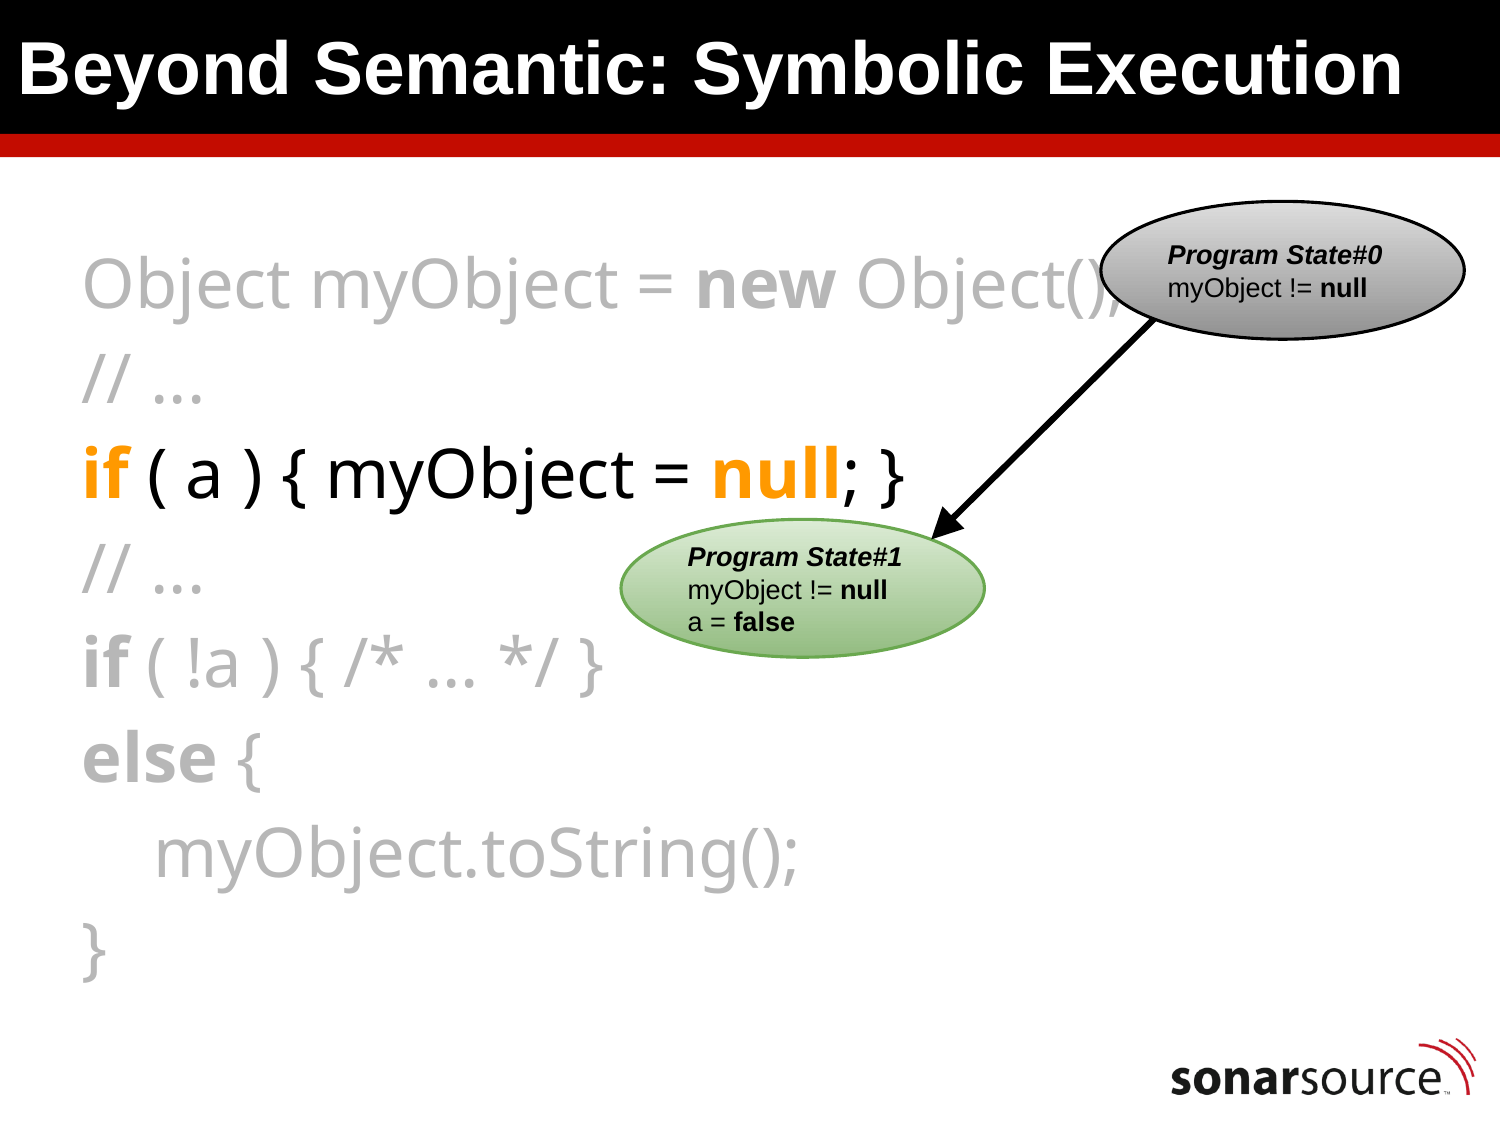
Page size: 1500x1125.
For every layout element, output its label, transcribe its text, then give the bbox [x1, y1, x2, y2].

text_box Beyond Semantic: Symbolic Execution [18, 6, 1465, 123]
text_box Object myObject = new Object(); // ... if ( a ) { myObject = null; } // ... if ( !a ) { /* … */ } else { myObject.toString(); } [67, 214, 1293, 992]
text_box Program State#0 myObject != null [1100, 201, 1465, 340]
text_box Program State#1 myObject != null a = false [620, 519, 985, 658]
picture [1167, 1033, 1480, 1099]
